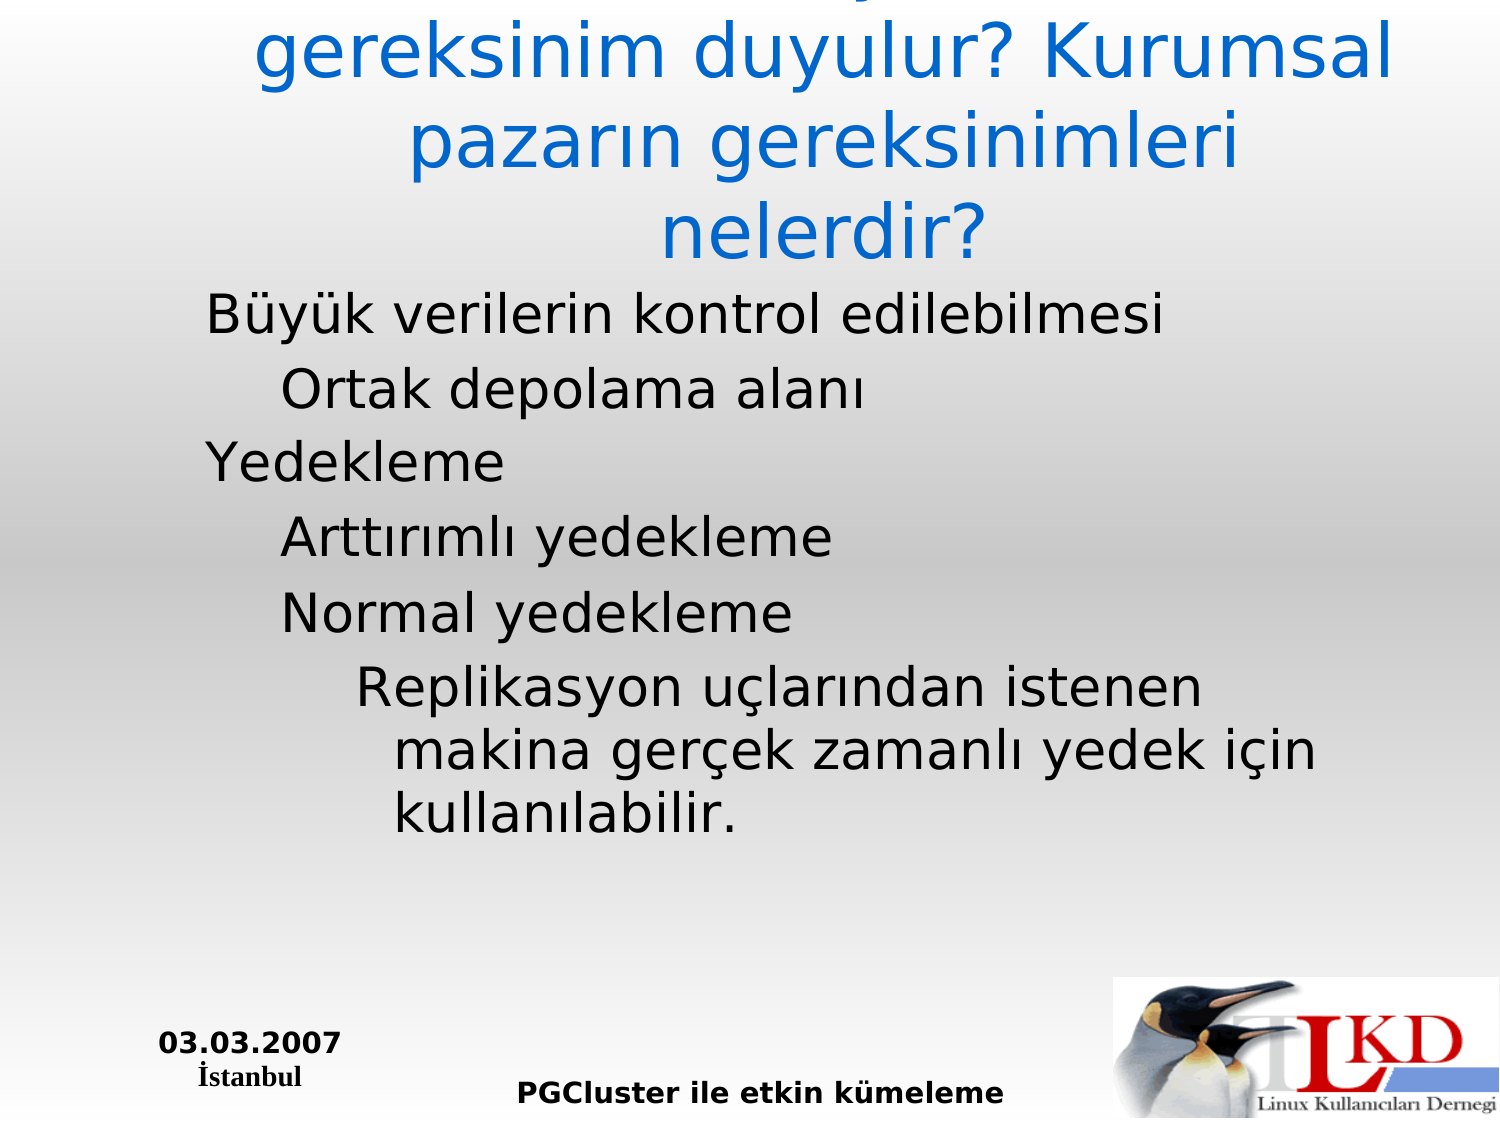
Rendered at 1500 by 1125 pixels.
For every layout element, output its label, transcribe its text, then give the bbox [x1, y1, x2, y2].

title Kümelemeye neden gereksinim duyulur? Kurumsal pazarın gereksinimleri nelerdir? [224, 0, 1425, 285]
list Büyük verilerin kontrol edilebilmesi Ortak depolama alanı Yedekleme Arttırımlı yedekleme Normal yedekleme Replikasyon uçlarından istenen makina gerçek zamanlı yedek için kullanılabilir. [190, 280, 1416, 860]
text_box [202, 415, 1491, 1023]
picture [1113, 977, 1499, 1118]
